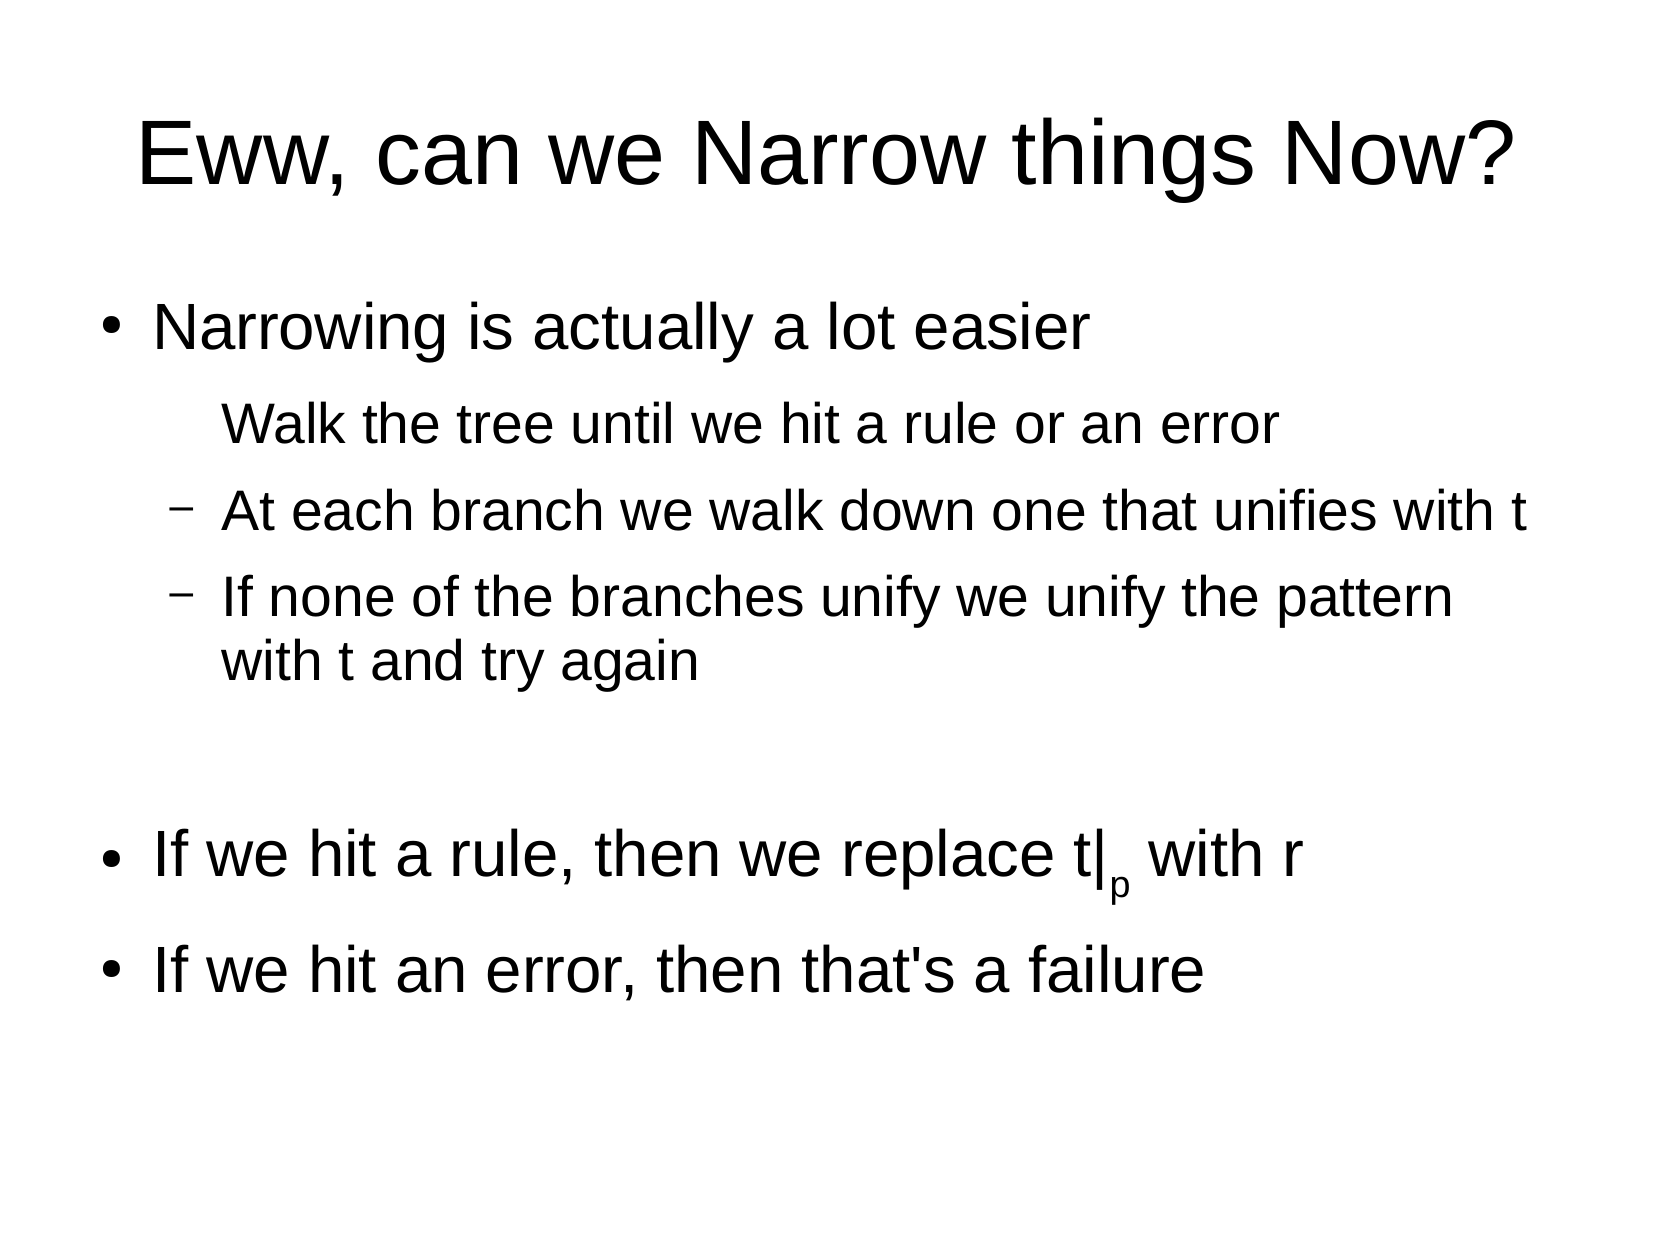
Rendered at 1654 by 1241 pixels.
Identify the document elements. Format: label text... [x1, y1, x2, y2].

list Narrowing is actually a lot easier Walk the tree until we hit a rule or an error At each branch we walk down one that unifies with t If none of the branches unify we unify the pattern with t and try again If we hit a rule, then we replace t|p with r If we hit an error, then that's a failure [82, 290, 1571, 1010]
title Eww, can we Narrow things Now? [82, 49, 1571, 257]
